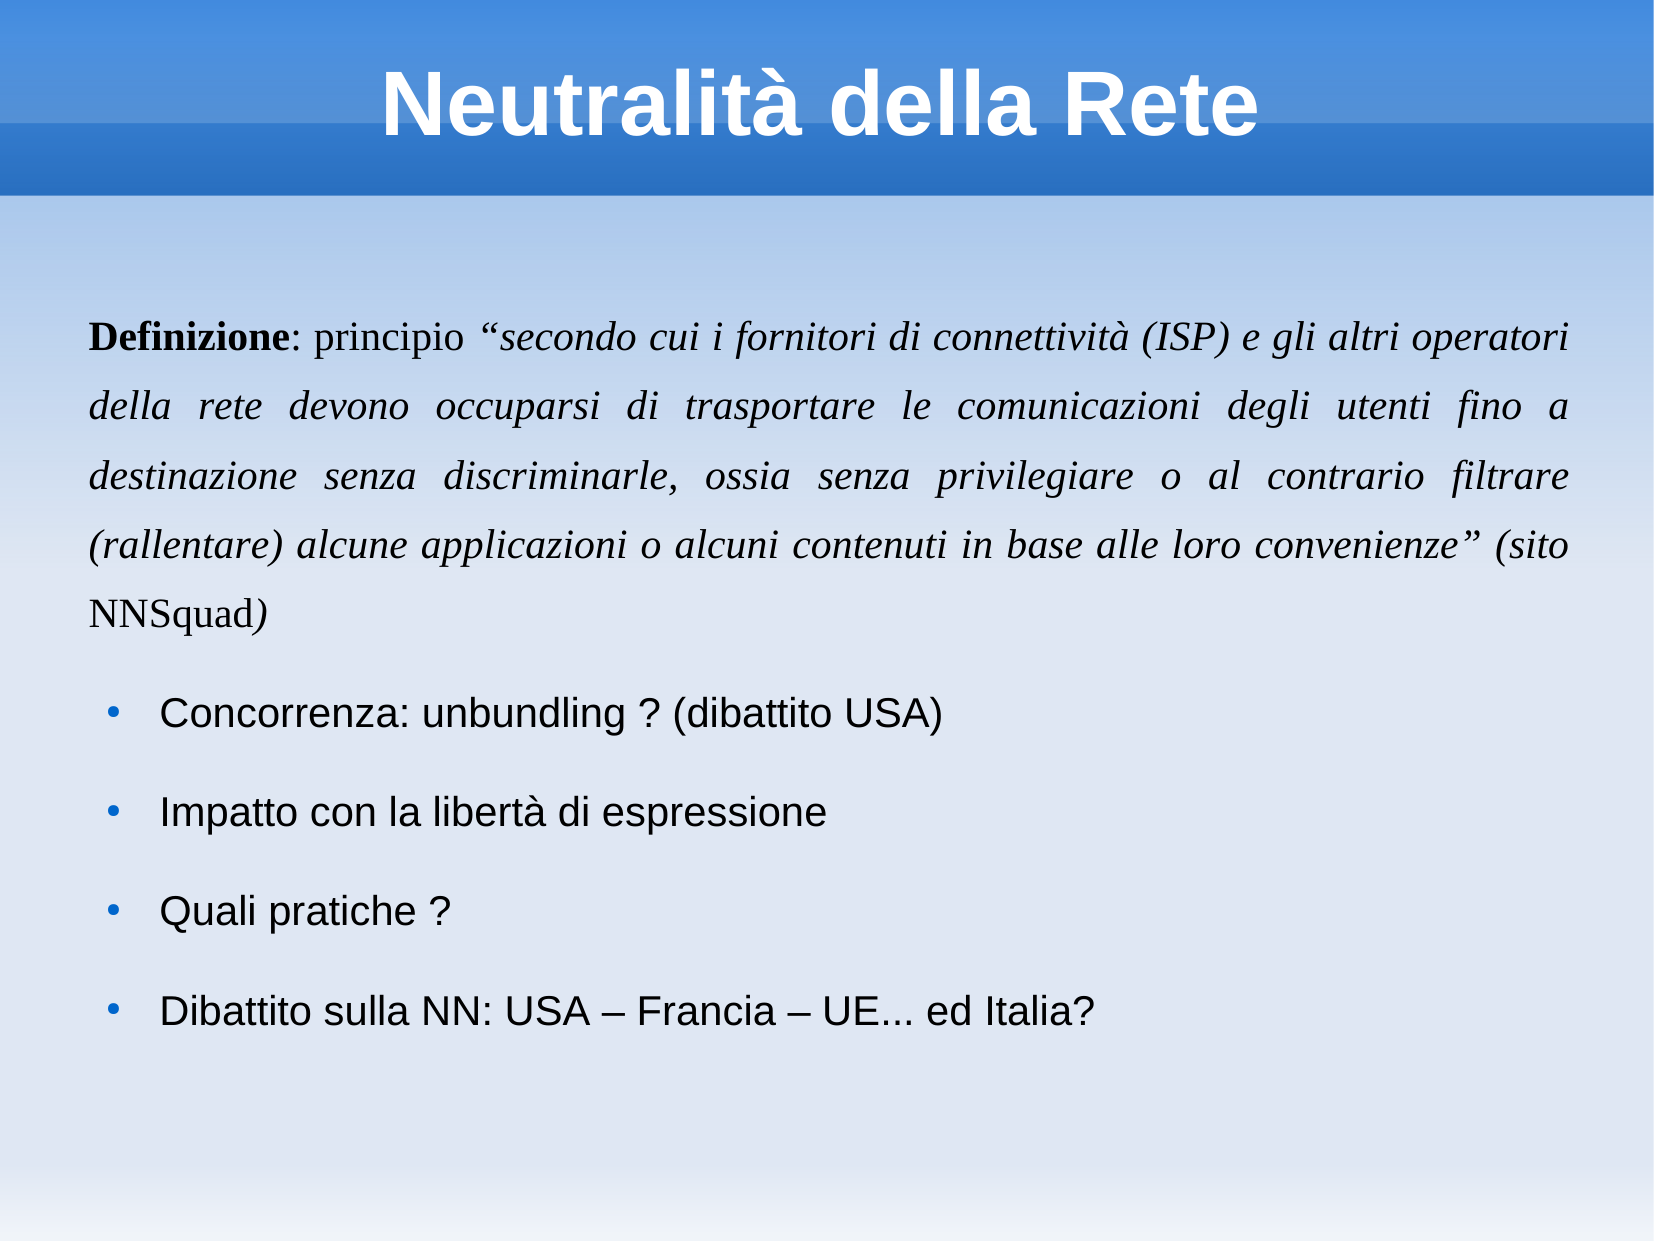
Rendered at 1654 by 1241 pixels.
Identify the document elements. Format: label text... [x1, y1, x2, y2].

list Definizione: principio “secondo cui i fornitori di connettività (ISP) e gli altri operatori della rete devono occuparsi di trasportare le comunicazioni degli utenti fino a destinazione senza discriminarle, ossia senza privilegiare o al contrario filtrare (rallentare) alcune applicazioni o alcuni contenuti in base alle loro convenienze” (sito NNSquad) Concorrenza: unbundling ? (dibattito USA) Impatto con la libertà di espressione Quali pratiche ? Dibattito sulla NN: USA – Francia – UE... ed Italia? [88, 290, 1571, 1241]
title Neutralità della Rete [76, 7, 1565, 200]
picture [0, 0, 1654, 1241]
